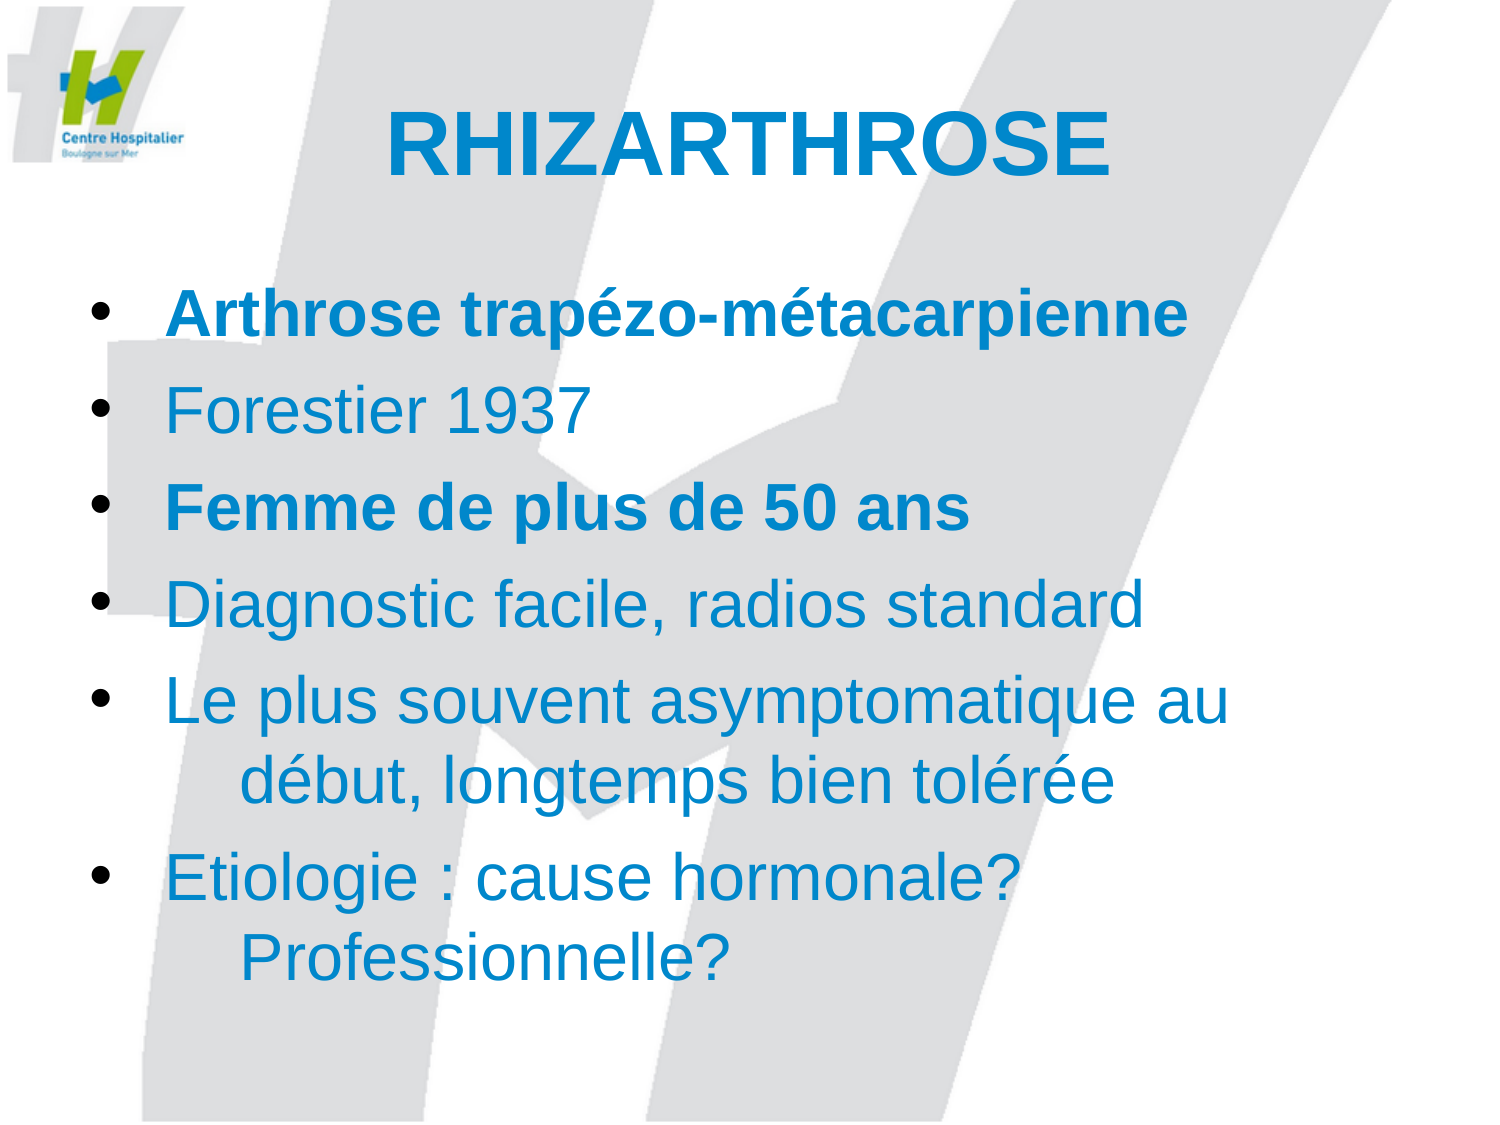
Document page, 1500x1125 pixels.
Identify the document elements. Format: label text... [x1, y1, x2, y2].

title RHIZARTHROSE [75, 21, 1425, 257]
list Arthrose trapézo-métacarpienne Forestier 1937 Femme de plus de 50 ans Diagnostic facile, radios standard Le plus souvent asymptomatique au début, longtemps bien tolérée Etiologie : cause hormonale? Professionnelle? [75, 262, 1425, 1005]
